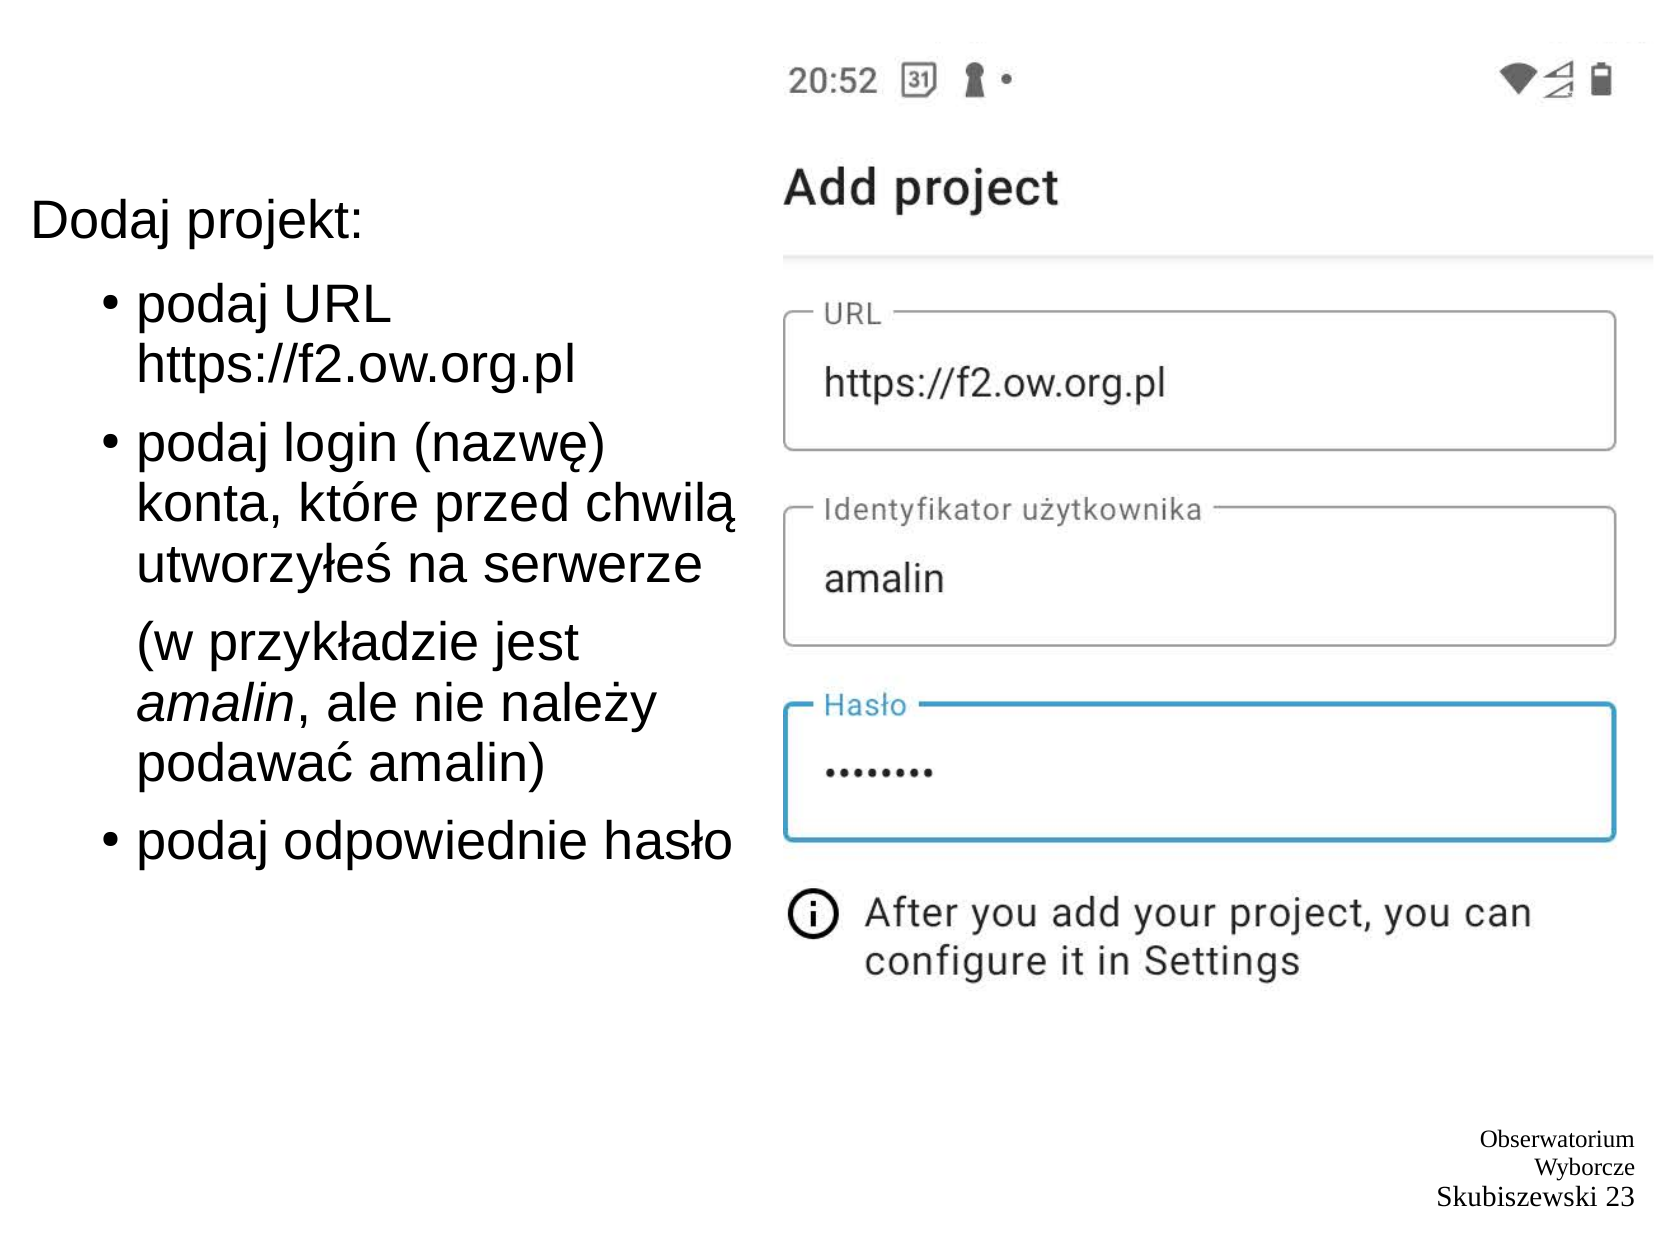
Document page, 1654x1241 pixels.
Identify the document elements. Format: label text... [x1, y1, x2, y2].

picture [783, 32, 1654, 1098]
list Dodaj projekt: podaj URL https://f2.ow.org.pl podaj login (nazwę) konta, które przed chwilą utworzyłeś na serwerze (w przykładzie jest amalin, ale nie należy podawać amalin) podaj odpowiednie hasło [30, 105, 751, 1081]
